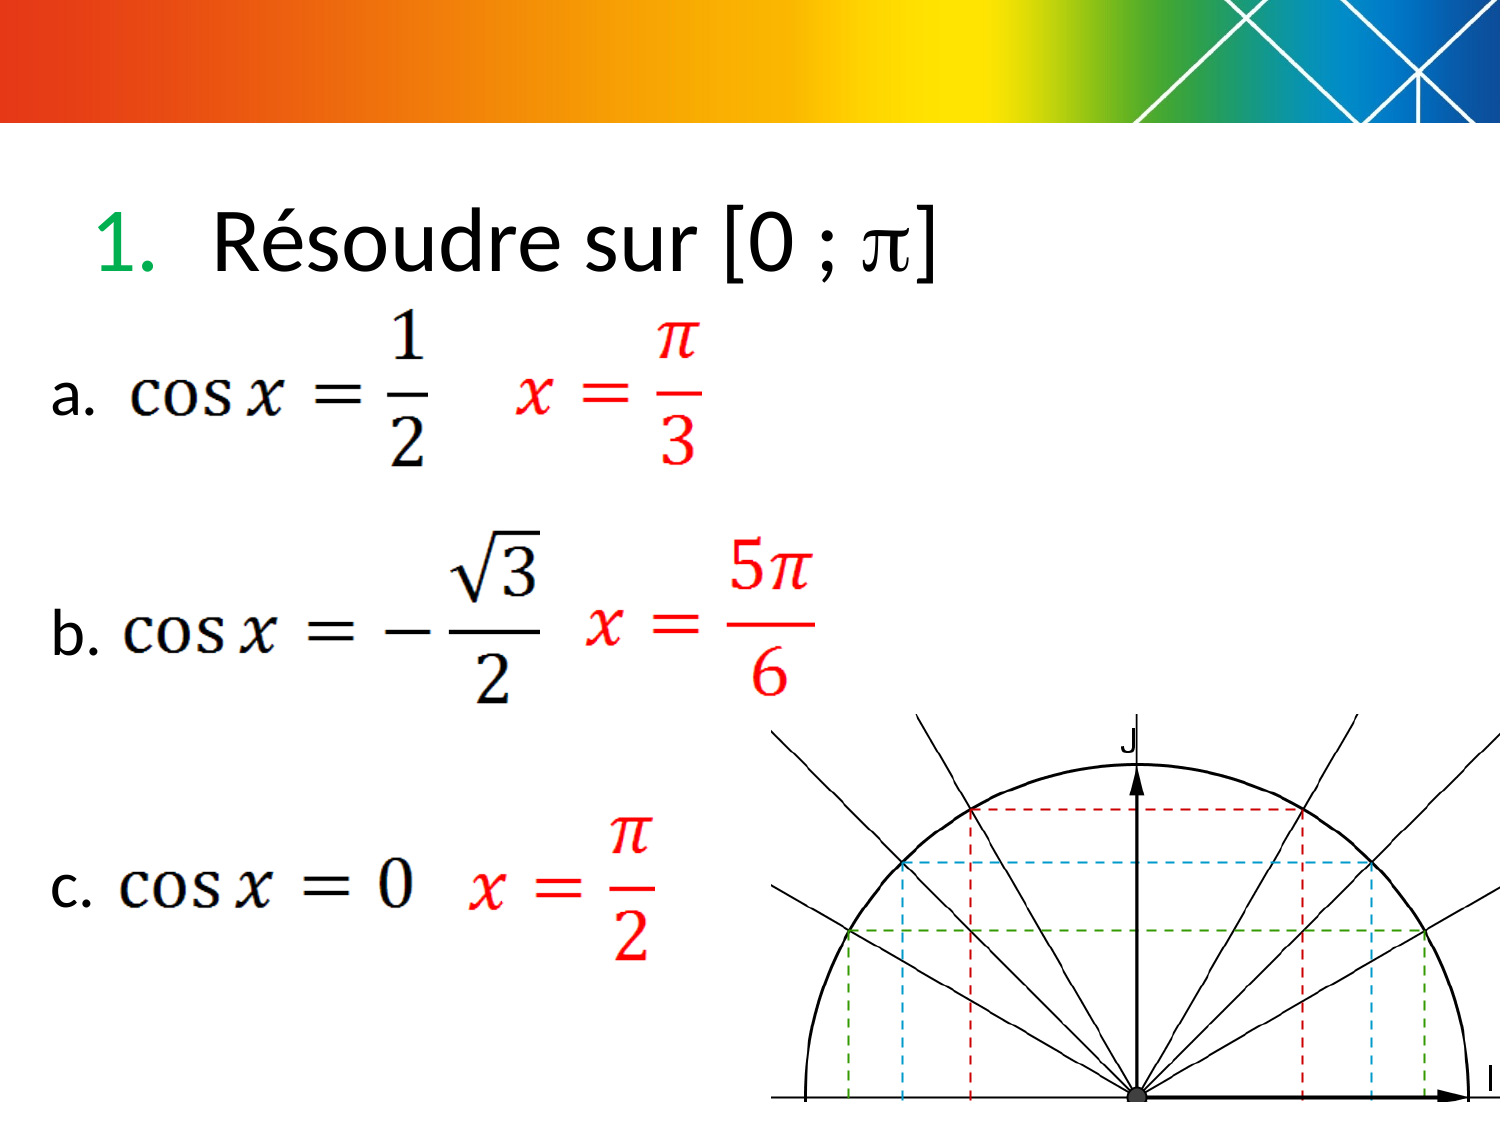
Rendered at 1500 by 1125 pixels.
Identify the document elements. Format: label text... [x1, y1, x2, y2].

picture [771, 714, 1500, 1102]
title Résoudre sur [0 ; ] [75, 163, 1426, 305]
picture [1340, 0, 1500, 123]
picture [515, 313, 702, 481]
picture [121, 515, 540, 718]
picture [117, 837, 416, 940]
picture [585, 527, 815, 712]
picture [128, 298, 428, 481]
picture [468, 808, 655, 975]
picture [0, 0, 1359, 123]
text_box a. b. c. [35, 341, 821, 1102]
